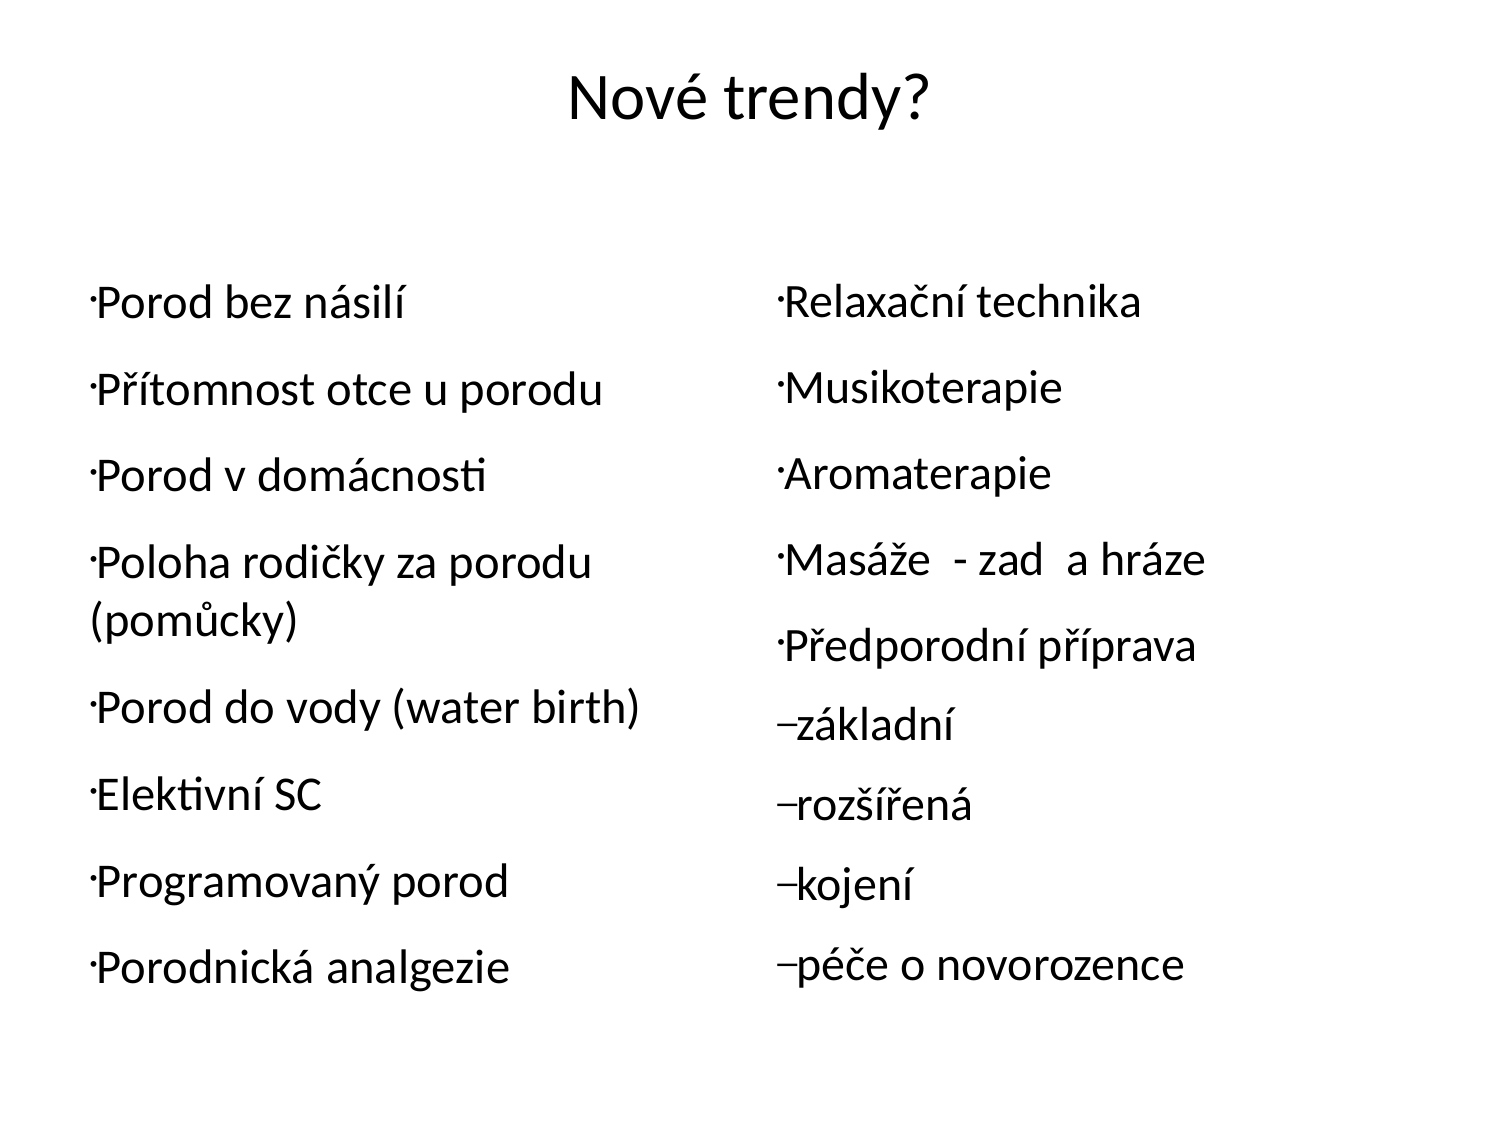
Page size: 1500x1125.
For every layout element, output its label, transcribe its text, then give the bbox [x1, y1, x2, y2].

list Porod bez násilí Přítomnost otce u porodu Porod v domácnosti Poloha rodičky za porodu (pomůcky) Porod do vody (water birth) Elektivní SC Programovaný porod Porodnická analgezie [75, 262, 738, 1005]
title Nové trendy? [75, 45, 1425, 233]
list Relaxační technika Musikoterapie Aromaterapie Masáže - zad a hráze Předporodní příprava základní rozšířená kojení péče o novorozence [762, 262, 1425, 1005]
